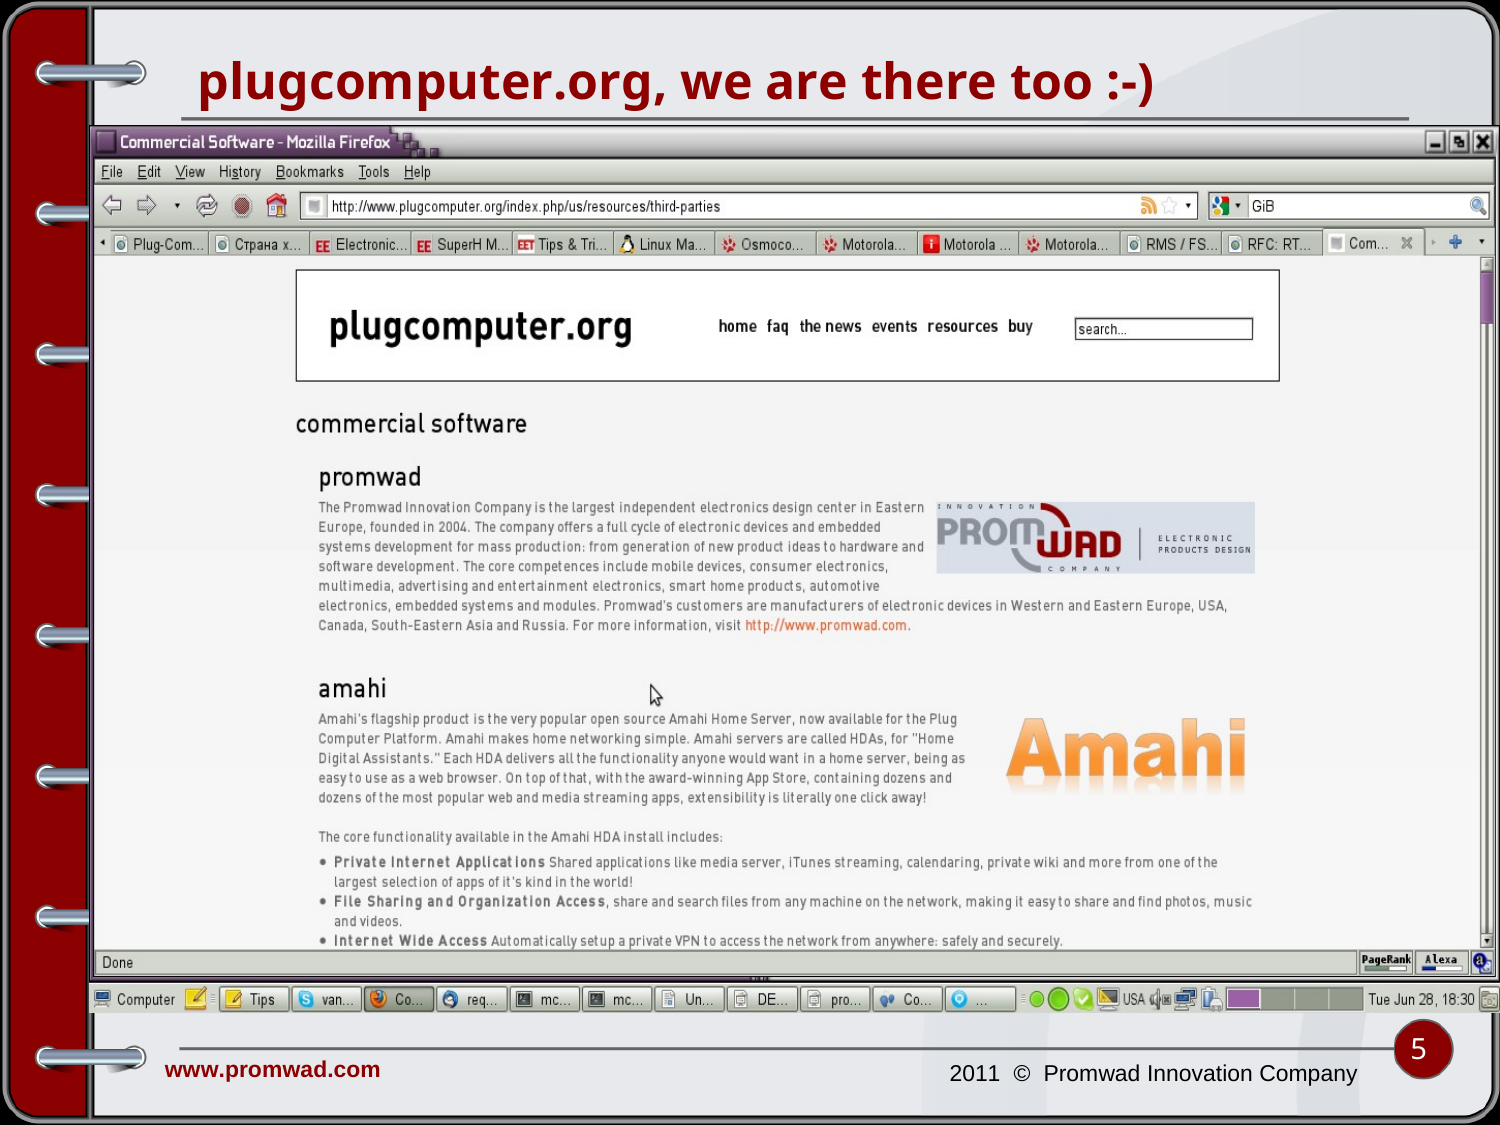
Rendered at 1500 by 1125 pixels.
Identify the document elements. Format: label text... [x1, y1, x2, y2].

text_box <number> [1332, 1023, 1500, 1079]
picture [0, 0, 1500, 1125]
text_box plugcomputer.org, we are there too :-) [183, 45, 1400, 114]
text_box www.promwad.com [150, 1046, 405, 1090]
text_box 2011 © Promwad Innovation Company [634, 1051, 1373, 1095]
